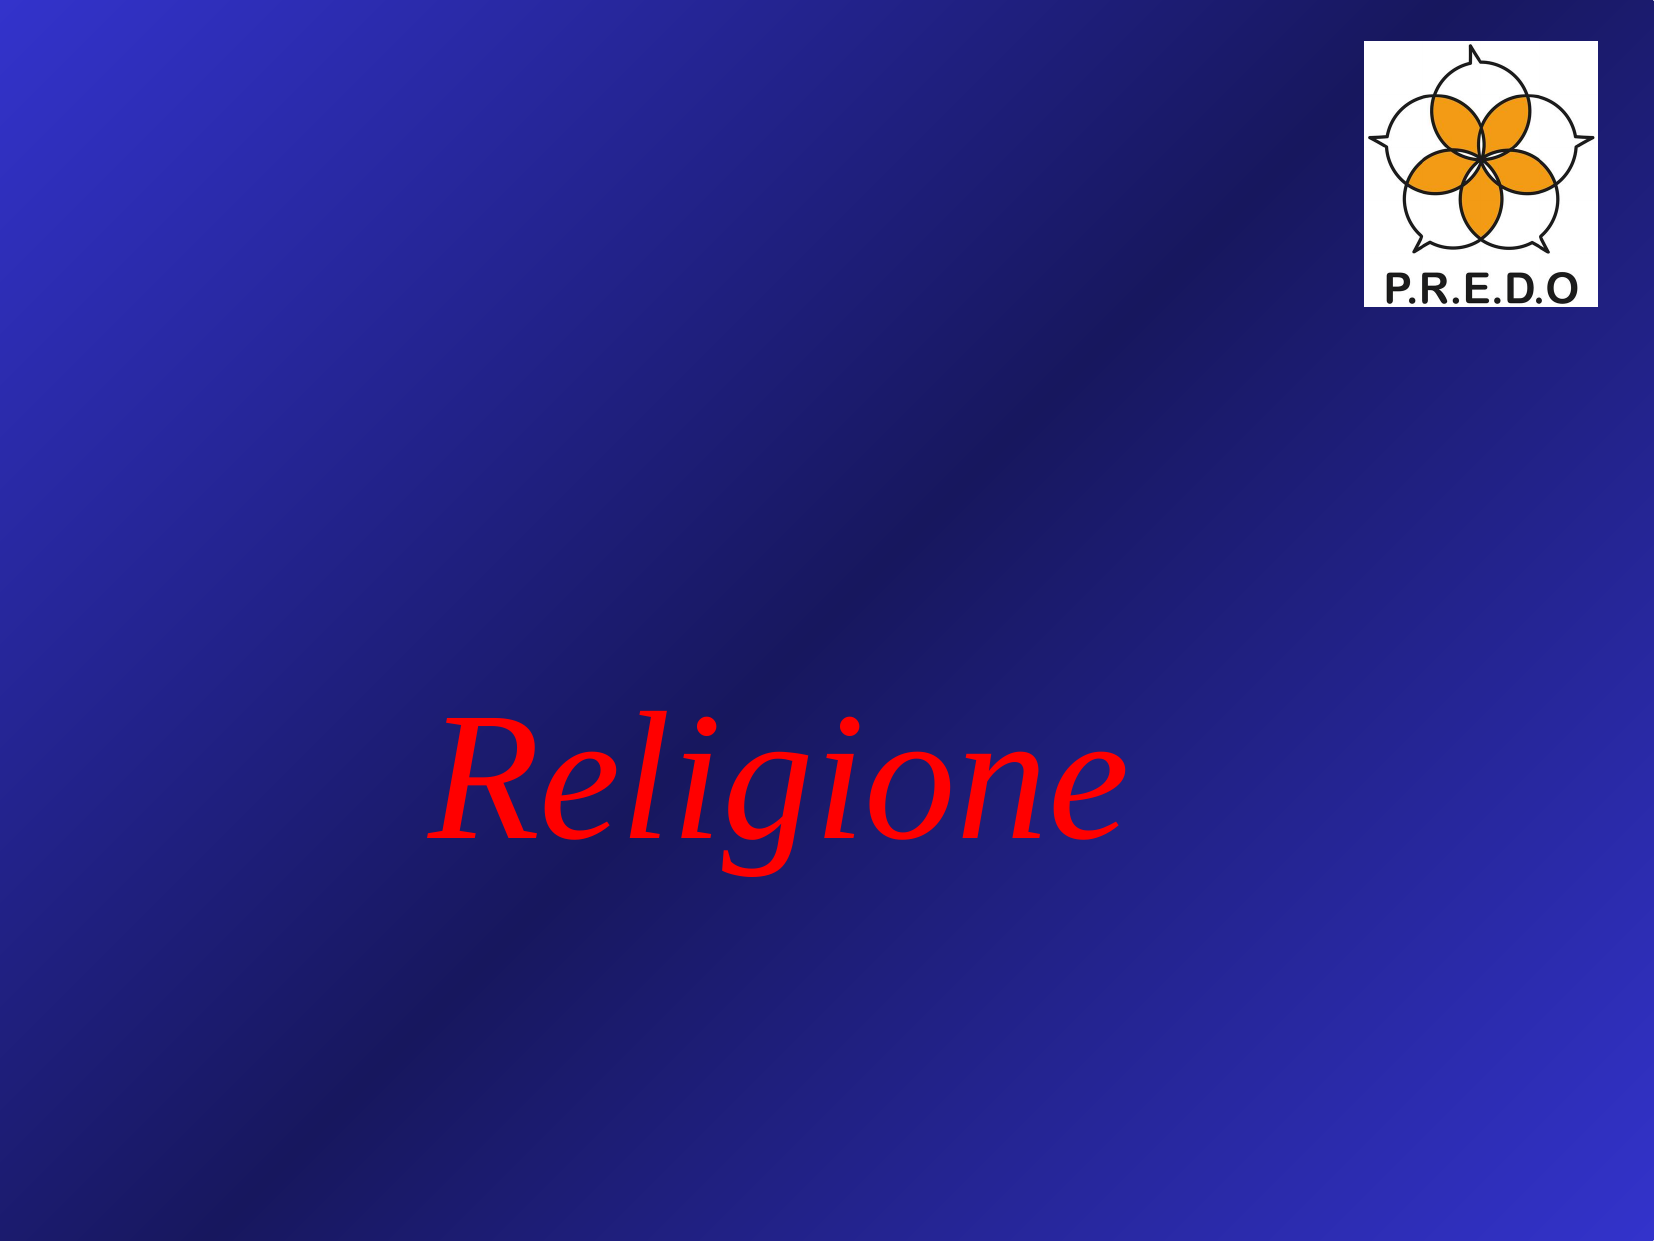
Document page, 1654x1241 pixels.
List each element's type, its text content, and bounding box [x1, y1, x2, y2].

picture [1364, 41, 1598, 307]
text_box Religione [413, 668, 1146, 886]
